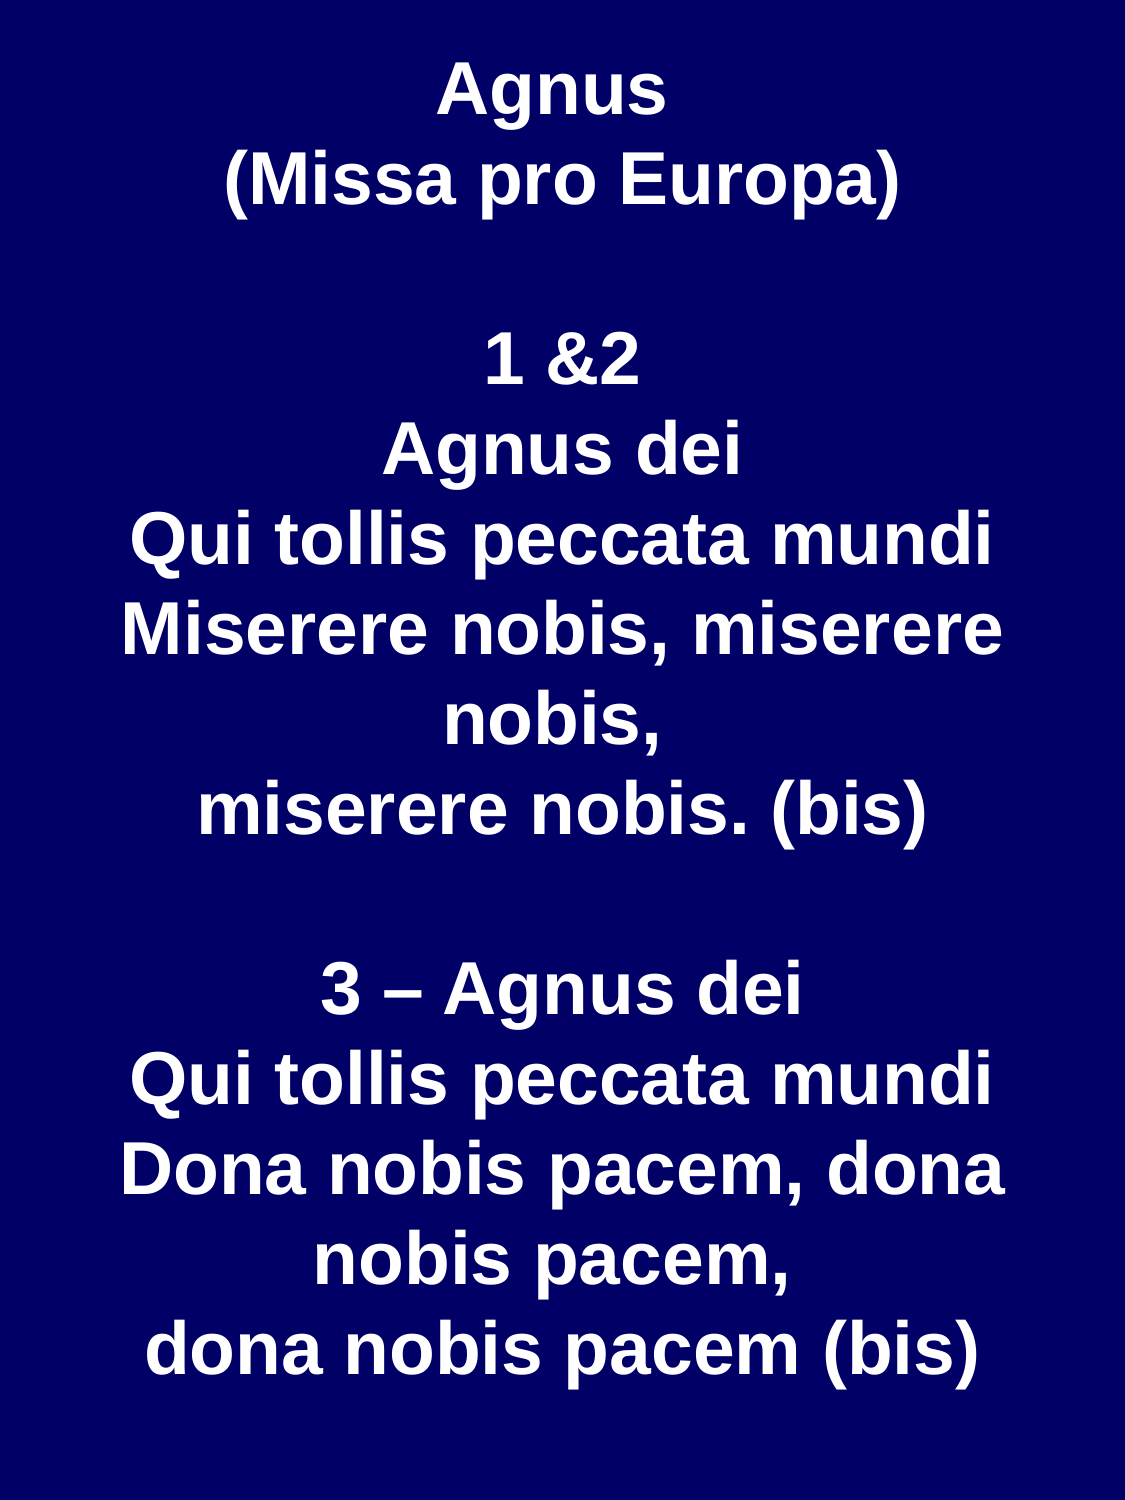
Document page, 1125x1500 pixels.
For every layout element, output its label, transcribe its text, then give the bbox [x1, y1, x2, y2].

text_box Agnus (Missa pro Europa) 1 &2 Agnus dei Qui tollis peccata mundi Miserere nobis, miserere nobis, miserere nobis. (bis) 3 – Agnus dei Qui tollis peccata mundi Dona nobis pacem, dona nobis pacem, dona nobis pacem (bis) [0, 32, 1125, 827]
